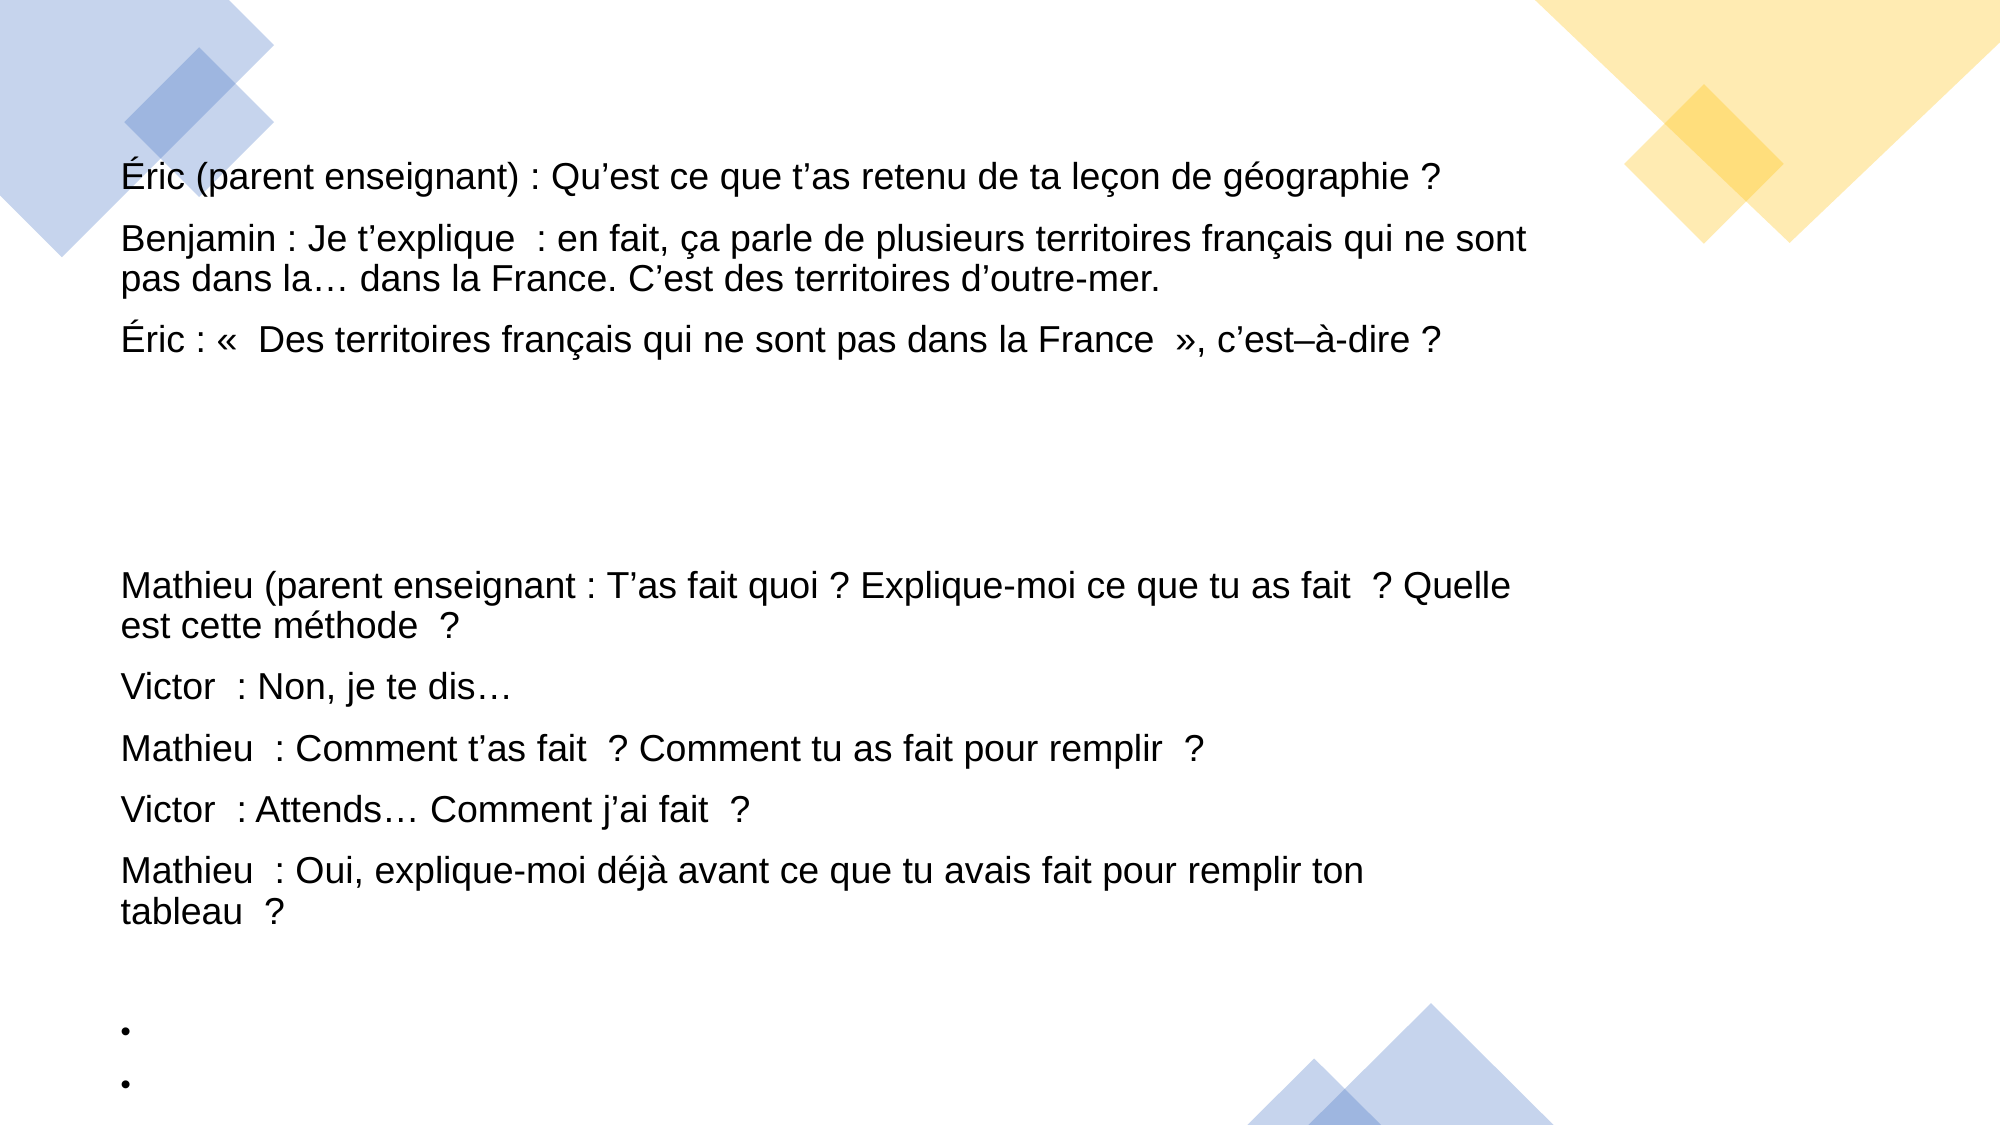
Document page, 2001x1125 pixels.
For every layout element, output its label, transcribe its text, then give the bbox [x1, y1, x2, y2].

list Éric (parent enseignant) : Qu’est ce que t’as retenu de ta leçon de géographie ? Benjamin : Je t’explique : en fait, ça parle de plusieurs territoires français qui ne sont pas dans la… dans la France. C’est des territoires d’outre-mer. Éric : « Des territoires français qui ne sont pas dans la France », c’est–à-dire ? Mathieu (parent enseignant : T’as fait quoi ? Explique-moi ce que tu as fait ? Quelle est cette méthode ? Victor : Non, je te dis… Mathieu : Comment t’as fait ? Comment tu as fait pour remplir ? Victor : Attends… Comment j’ai fait ? Mathieu : Oui, explique-moi déjà avant ce que tu avais fait pour remplir ton tableau ? [105, 149, 1554, 1020]
text_box [0, 0, 2000, 1125]
